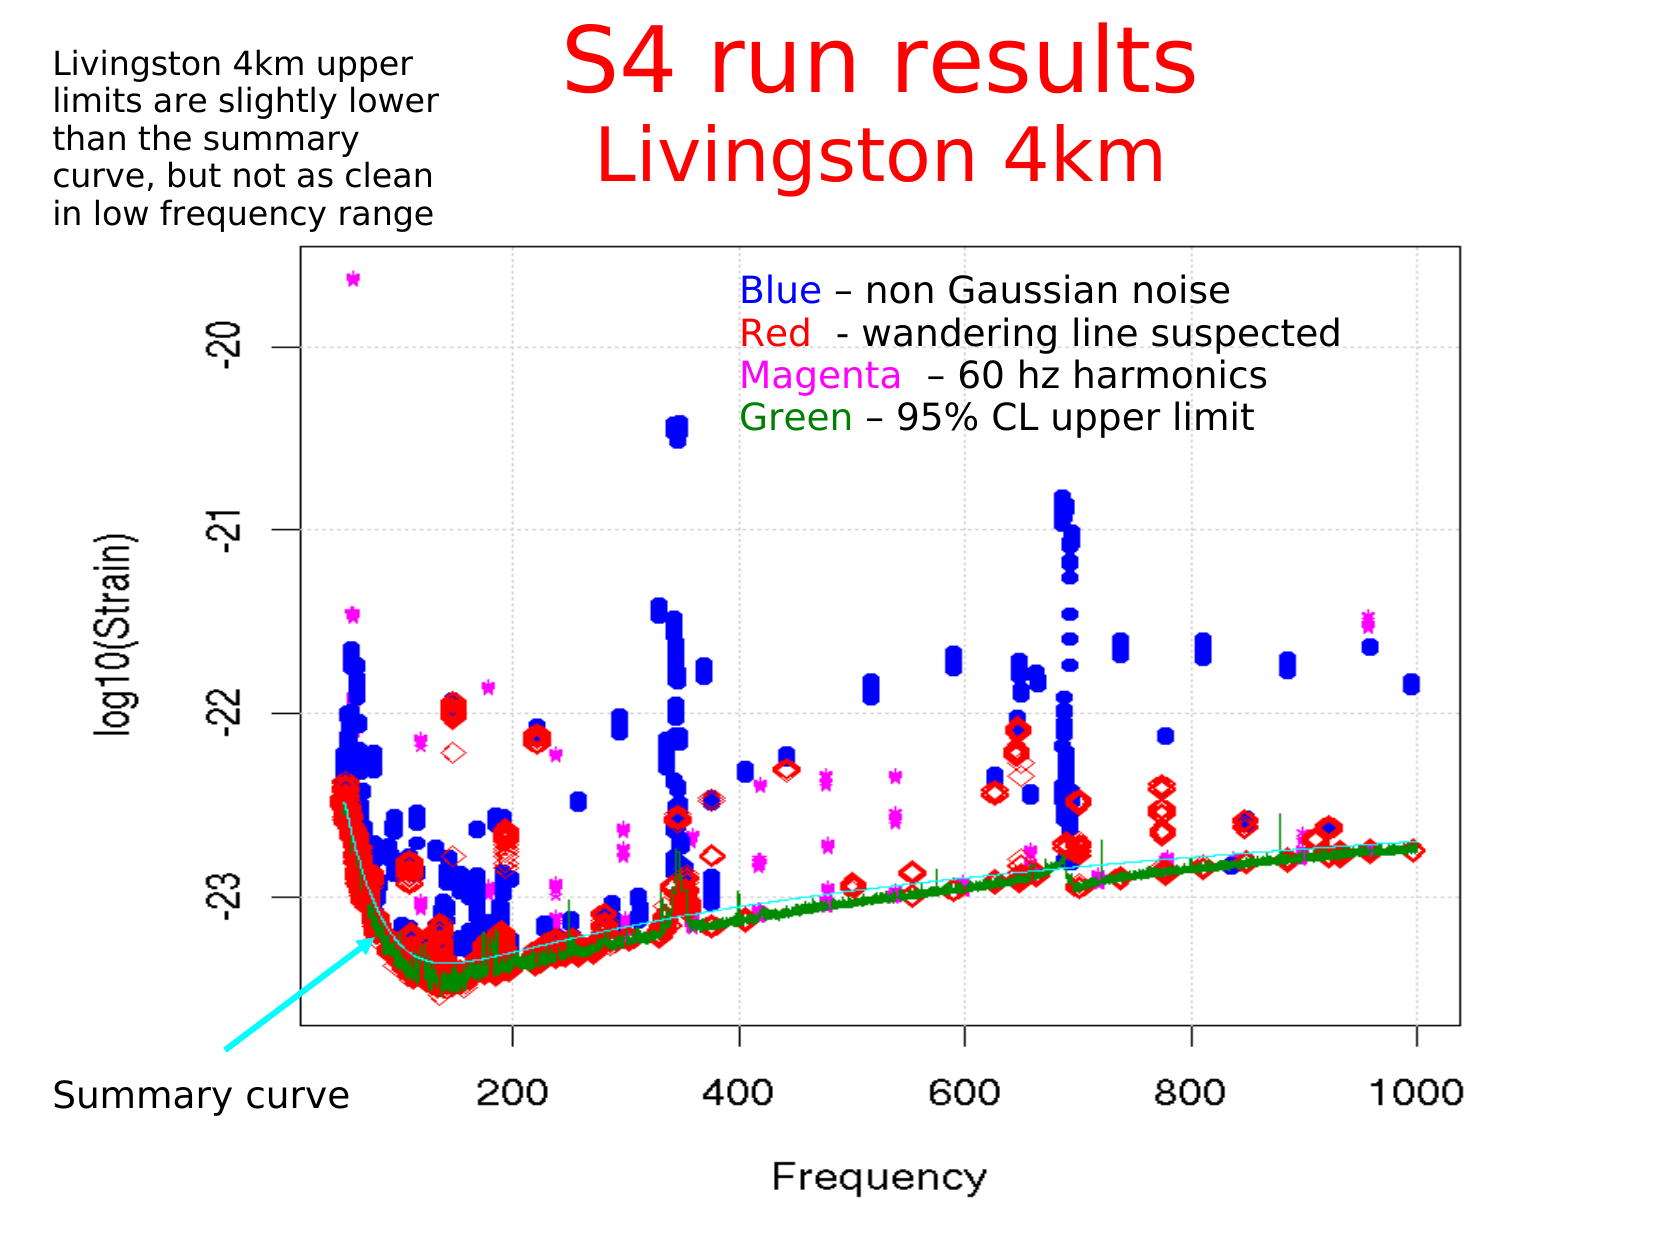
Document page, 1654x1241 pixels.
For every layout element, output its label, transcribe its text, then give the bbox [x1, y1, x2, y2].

text_box Livingston 4km upper limits are slightly lower than the summary curve, but not as clean in low frequency range [37, 37, 488, 241]
picture [75, 74, 1576, 1241]
title S4 run results Livingston 4km [487, 0, 1275, 208]
text_box Summary curve [37, 1066, 375, 1125]
text_box Blue – non Gaussian noise Red - wandering line suspected Magenta – 60 hz harmonics Green – 95% CL upper limit [712, 262, 1463, 447]
